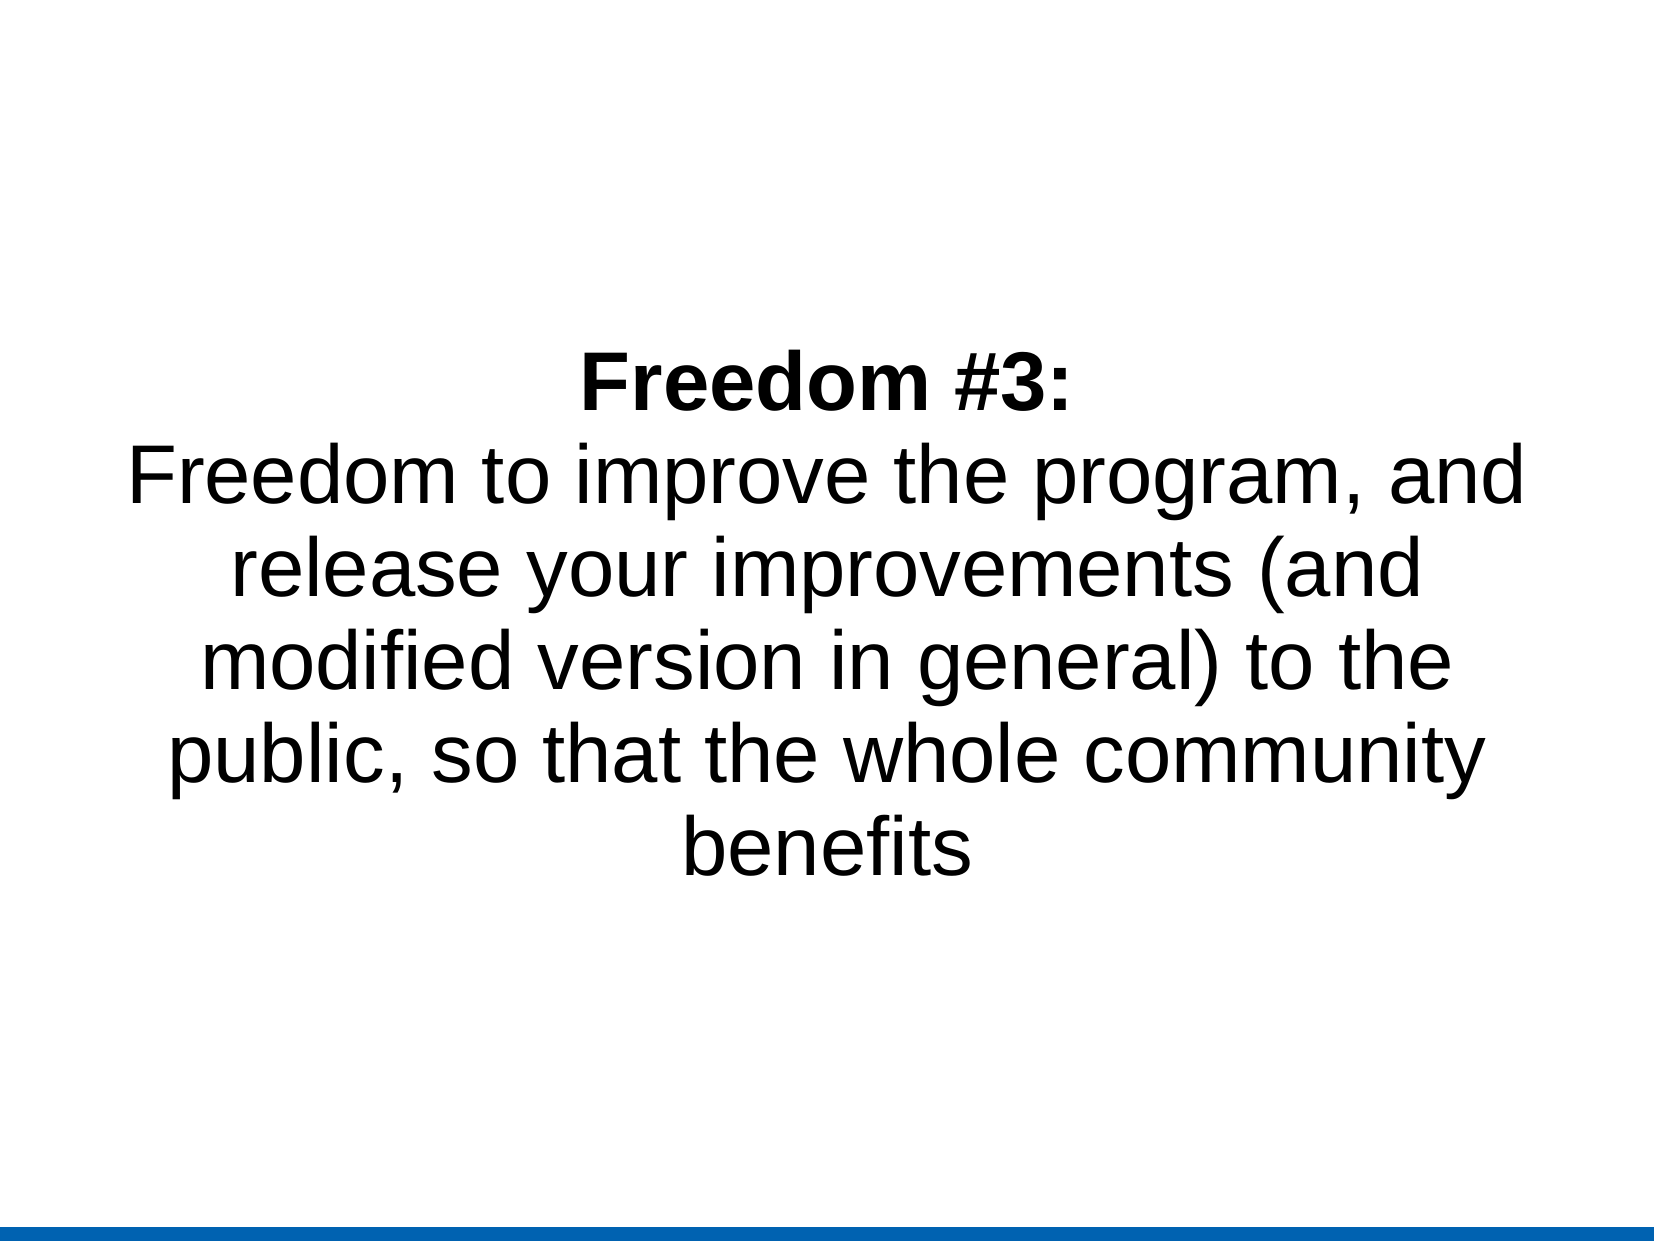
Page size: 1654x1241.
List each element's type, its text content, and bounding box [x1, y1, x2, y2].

subtitle Freedom #3: Freedom to improve the program, and release your improvements (and modified version in general) to the public, so that the whole community benefits [121, 112, 1534, 1117]
